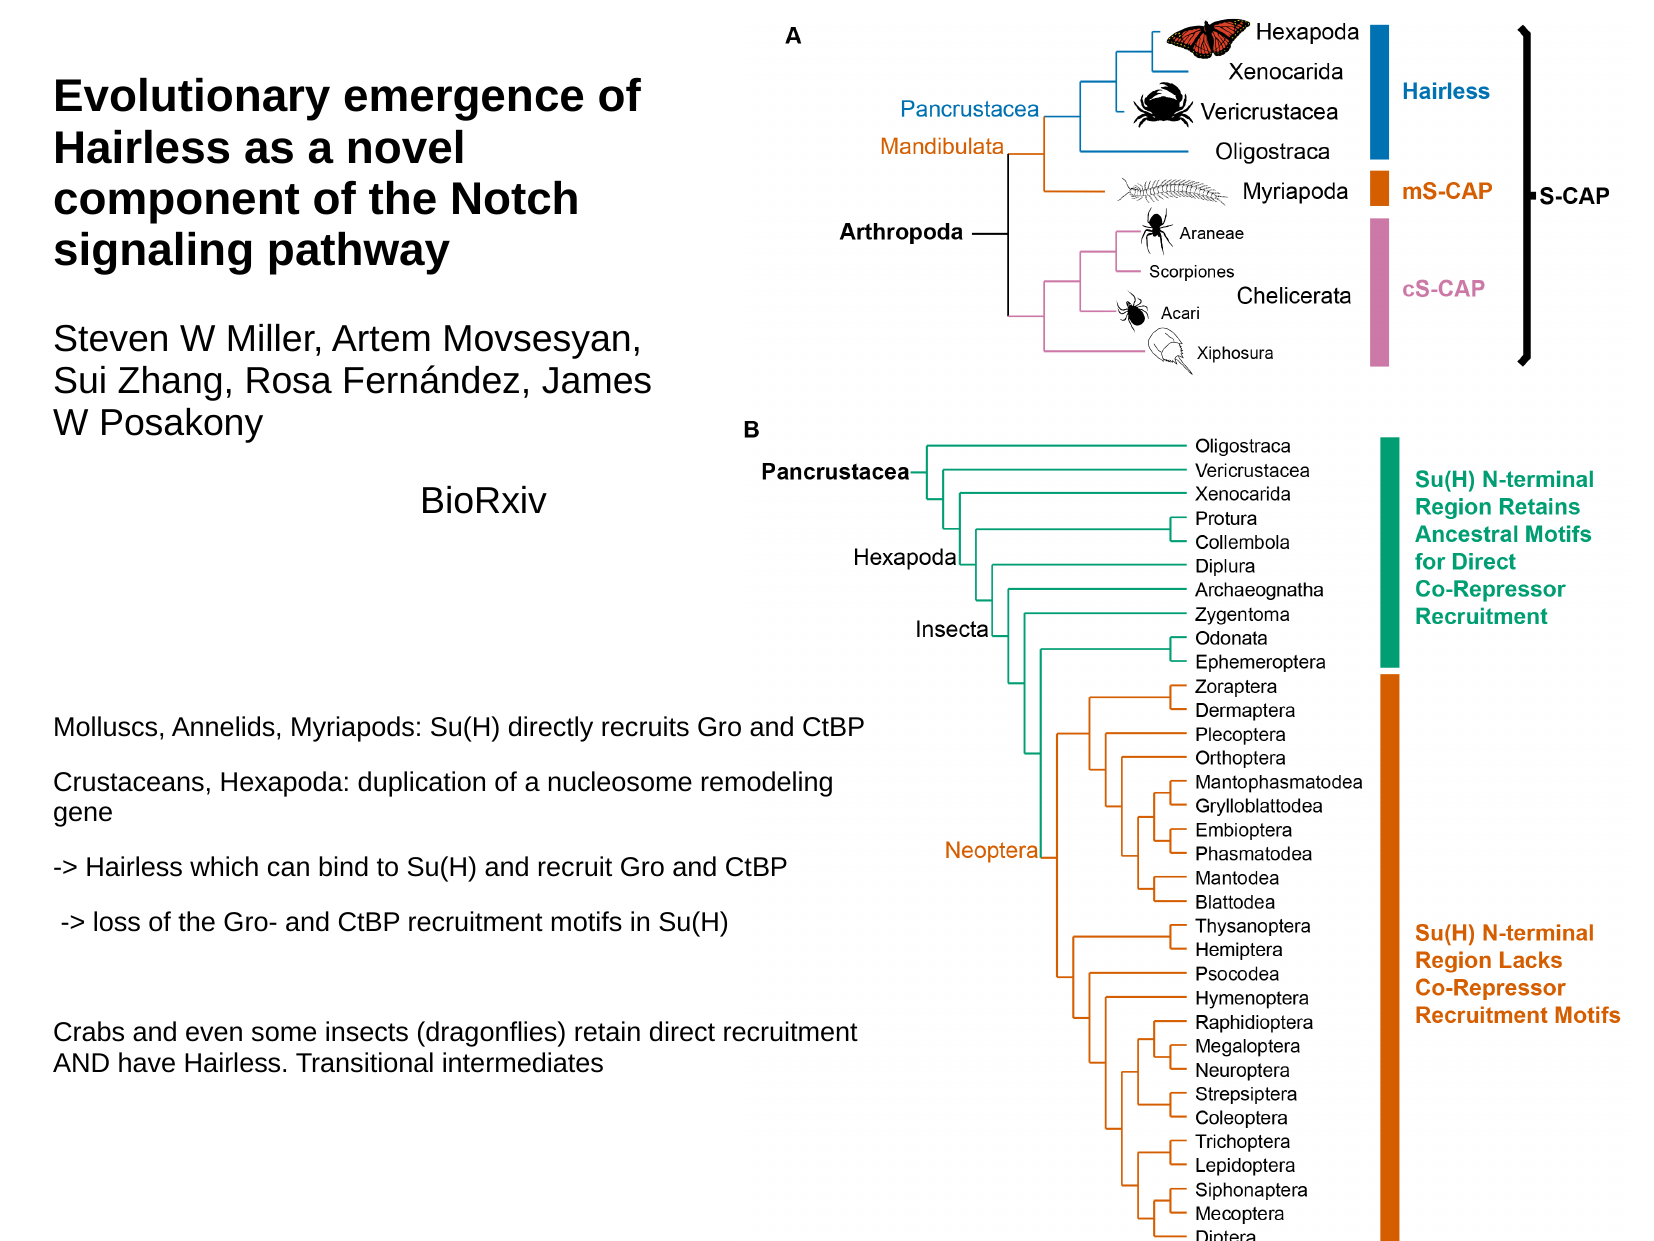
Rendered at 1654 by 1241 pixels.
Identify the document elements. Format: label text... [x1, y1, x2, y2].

text_box BioRxiv [405, 472, 562, 530]
text_box Molluscs, Annelids, Myriapods: Su(H) directly recruits Gro and CtBP Crustaceans, Hexapoda: duplication of a nucleosome remodeling gene -> Hairless which can bind to Su(H) and recruit Gro and CtBP -> loss of the Gro- and CtBP recruitment motifs in Su(H) Crabs and even some insects (dragonflies) retain direct recruitment AND have Hairless. Transitional intermediates [38, 704, 890, 1086]
text_box Evolutionary emergence of Hairless as a novel component of the Notch signaling pathway Steven W Miller, Artem Movsesyan, Sui Zhang, Rosa Fernández, James W Posakony [38, 63, 697, 704]
picture [738, 18, 1639, 1241]
